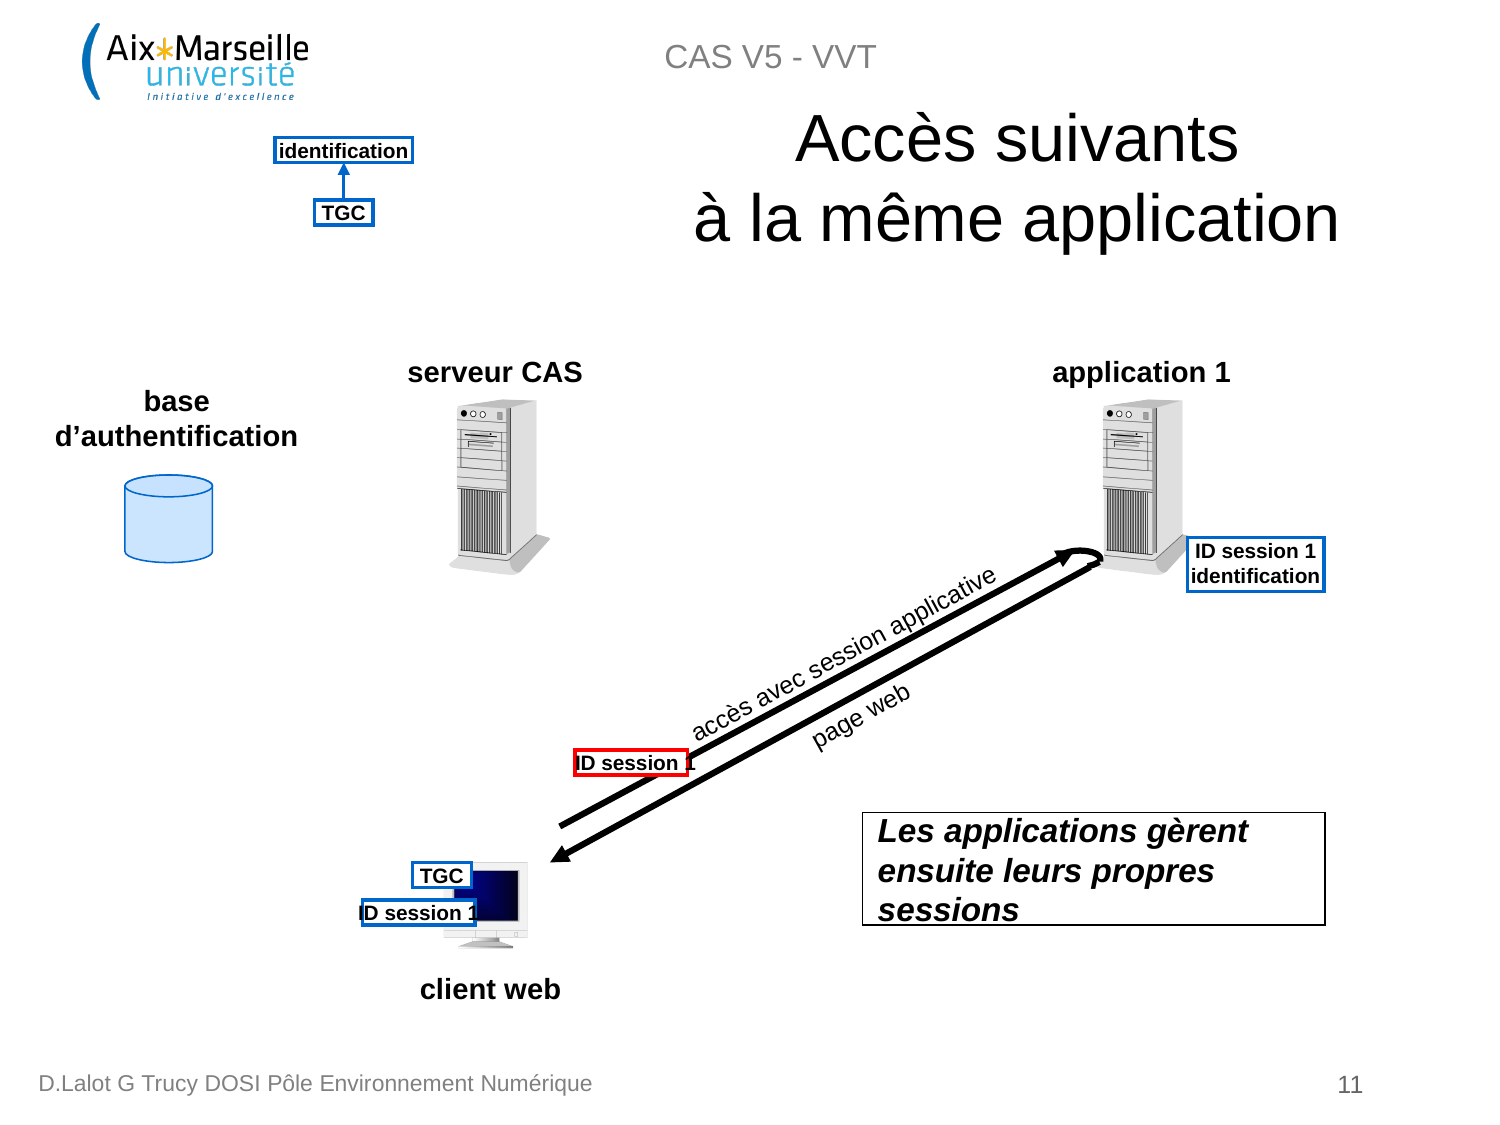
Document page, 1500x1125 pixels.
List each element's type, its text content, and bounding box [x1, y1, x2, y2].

text_box TGC [412, 862, 472, 888]
text_box serveur CAS [392, 345, 599, 396]
text_box page web [787, 660, 933, 768]
picture [1095, 399, 1196, 576]
text_box accès avec session applicative [667, 543, 1019, 761]
text_box [124, 487, 213, 563]
text_box application 1 [1036, 345, 1247, 396]
text_box Les applications gèrent ensuite leurs propres sessions [862, 812, 1326, 925]
picture [82, 23, 308, 100]
text_box client web [404, 962, 577, 1013]
text_box TGC [314, 199, 373, 225]
picture [442, 862, 529, 951]
text_box identification [275, 137, 413, 163]
picture [449, 399, 550, 576]
text_box ID session 1 [362, 899, 475, 925]
text_box base d’authentification [39, 374, 315, 461]
text_box ID session 1 [574, 749, 688, 775]
title Accès suivants à la même application [499, 62, 1500, 288]
text_box ID session 1 identification [1187, 537, 1324, 592]
